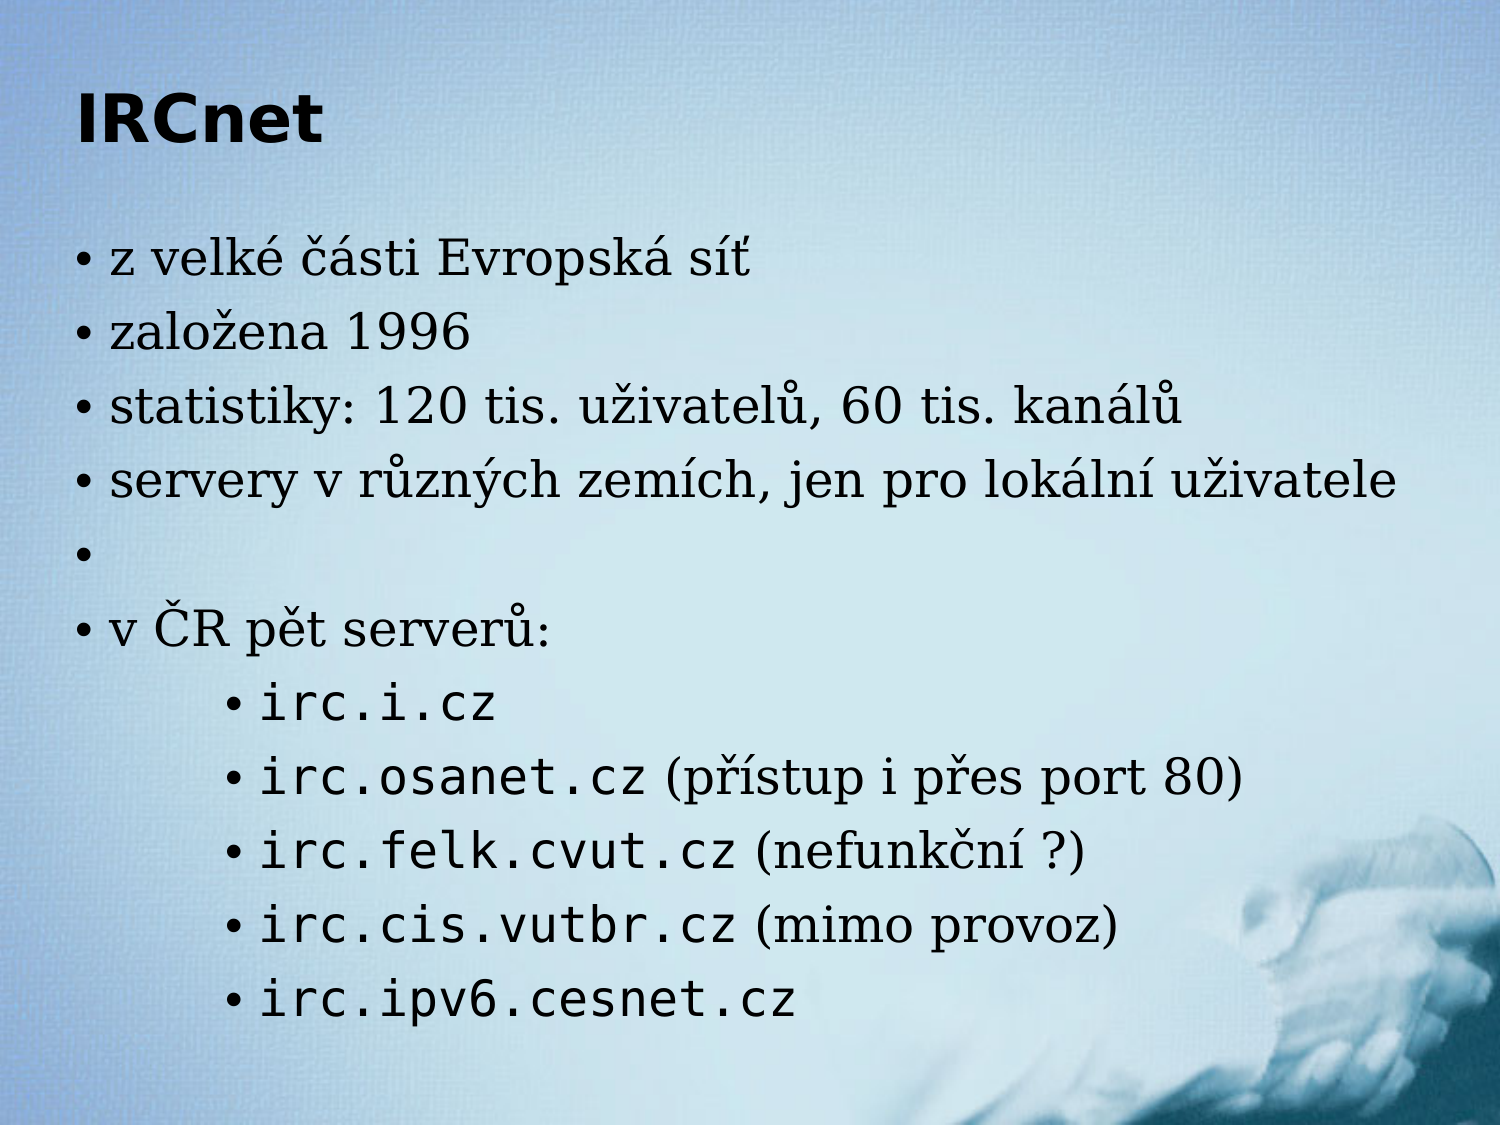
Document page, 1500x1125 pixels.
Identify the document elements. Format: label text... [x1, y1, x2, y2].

picture [0, 0, 1500, 1125]
text_box IRCnet [75, 75, 1463, 153]
text_box z velké části Evropská síť založena 1996 statistiky: 120 tis. uživatelů, 60 tis. kanálů servery v různých zemích, jen pro lokální uživatele v ČR pět serverů: irc.i.cz irc.osanet.cz (přístup i přes port 80) irc.felk.cvut.cz (nefunkční ?) irc.cis.vutbr.cz (mimo provoz) irc.ipv6.cesnet.cz [75, 224, 1426, 1025]
